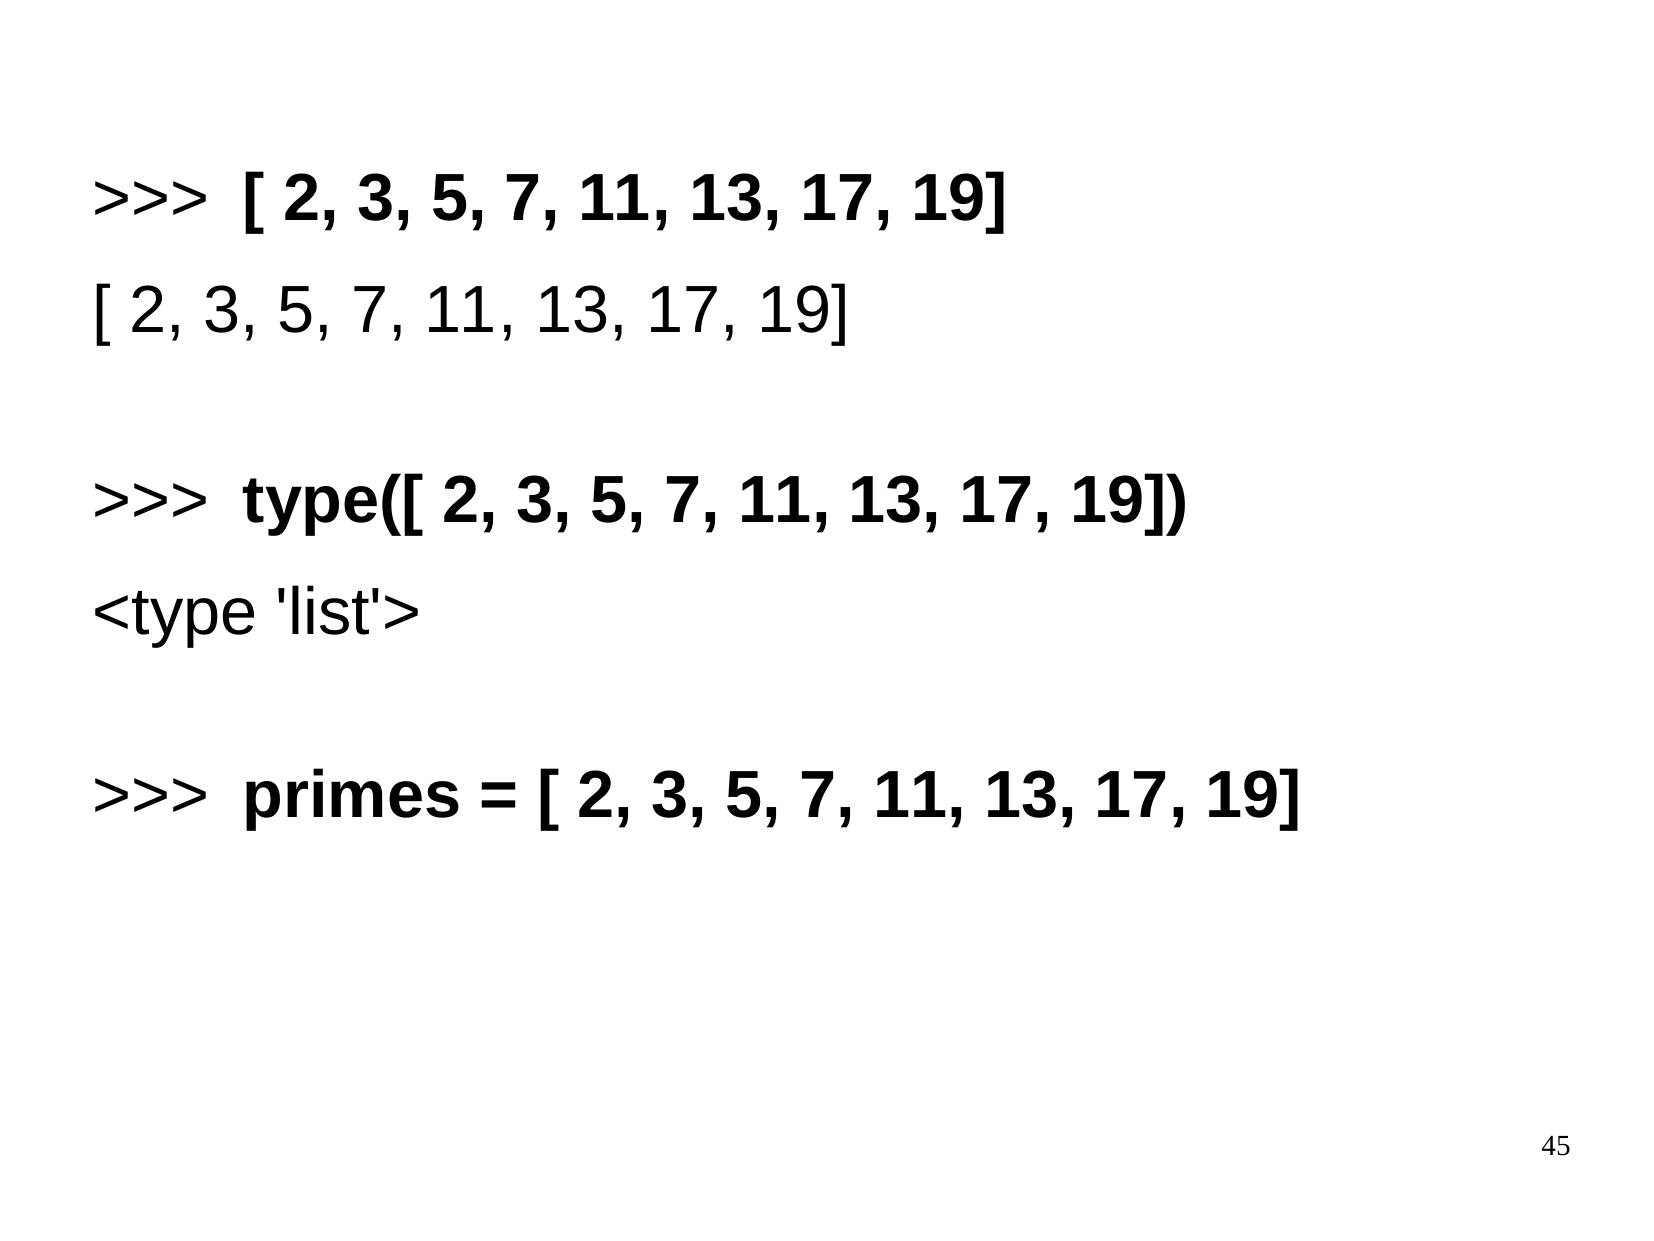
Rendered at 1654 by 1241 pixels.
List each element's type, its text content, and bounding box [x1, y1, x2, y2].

text_box primes = [ 2, 3, 5, 7, 11, 13, 17, 19] [225, 746, 1322, 843]
text_box >>> [75, 150, 225, 246]
text_box >>> [75, 451, 225, 547]
text_box [ 2, 3, 5, 7, 11, 13, 17, 19] [75, 262, 870, 358]
text_box [ 2, 3, 5, 7, 11, 13, 17, 19] [225, 150, 1027, 246]
text_box >>> [75, 746, 225, 843]
text_box type([ 2, 3, 5, 7, 11, 13, 17, 19]) [225, 451, 1209, 547]
text_box <type 'list'> [75, 563, 441, 659]
